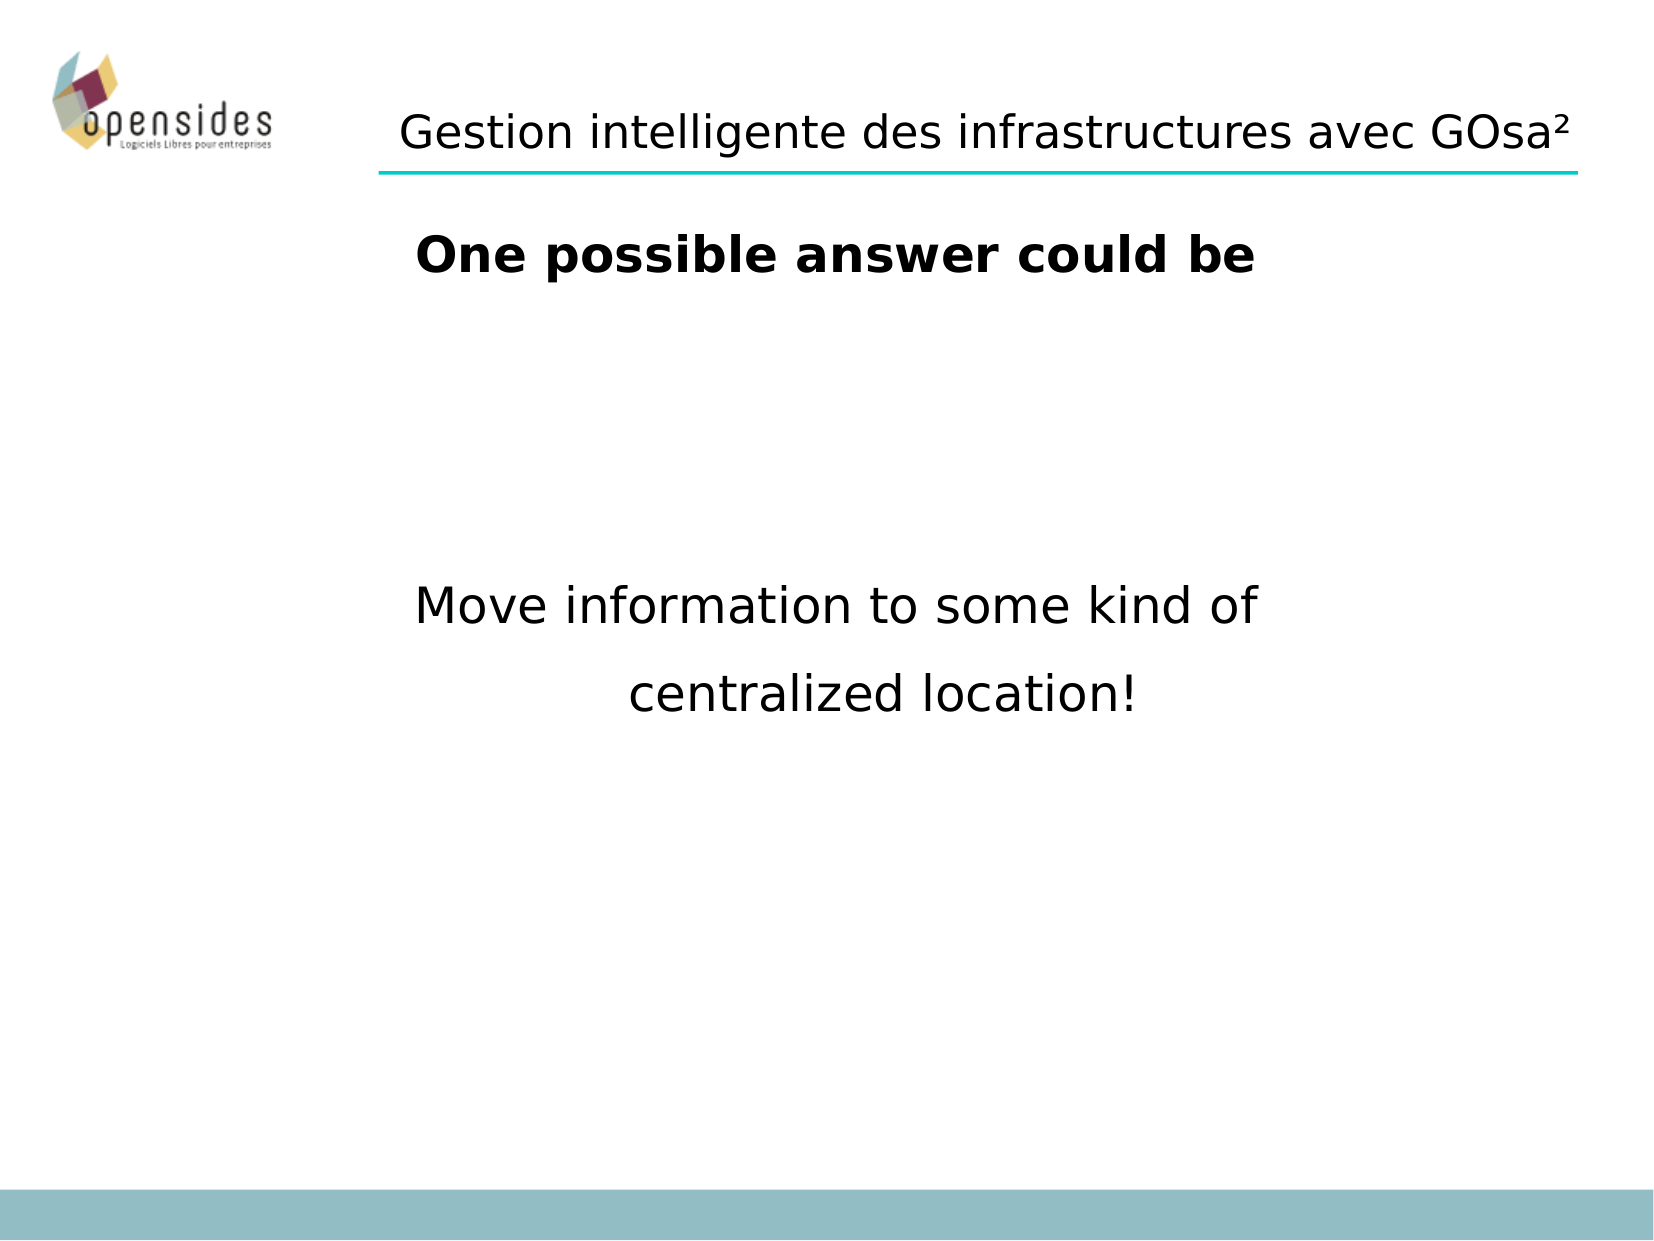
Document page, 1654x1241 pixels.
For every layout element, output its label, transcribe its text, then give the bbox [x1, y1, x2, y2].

text_box [0, 1189, 1654, 1241]
text_box Gestion intelligente des infrastructures avec GOsa² [317, 98, 1654, 167]
list One possible answer could be Move information to some kind of centralized location! [121, 226, 1534, 1136]
text_box [378, 171, 1578, 175]
picture [22, 30, 308, 187]
